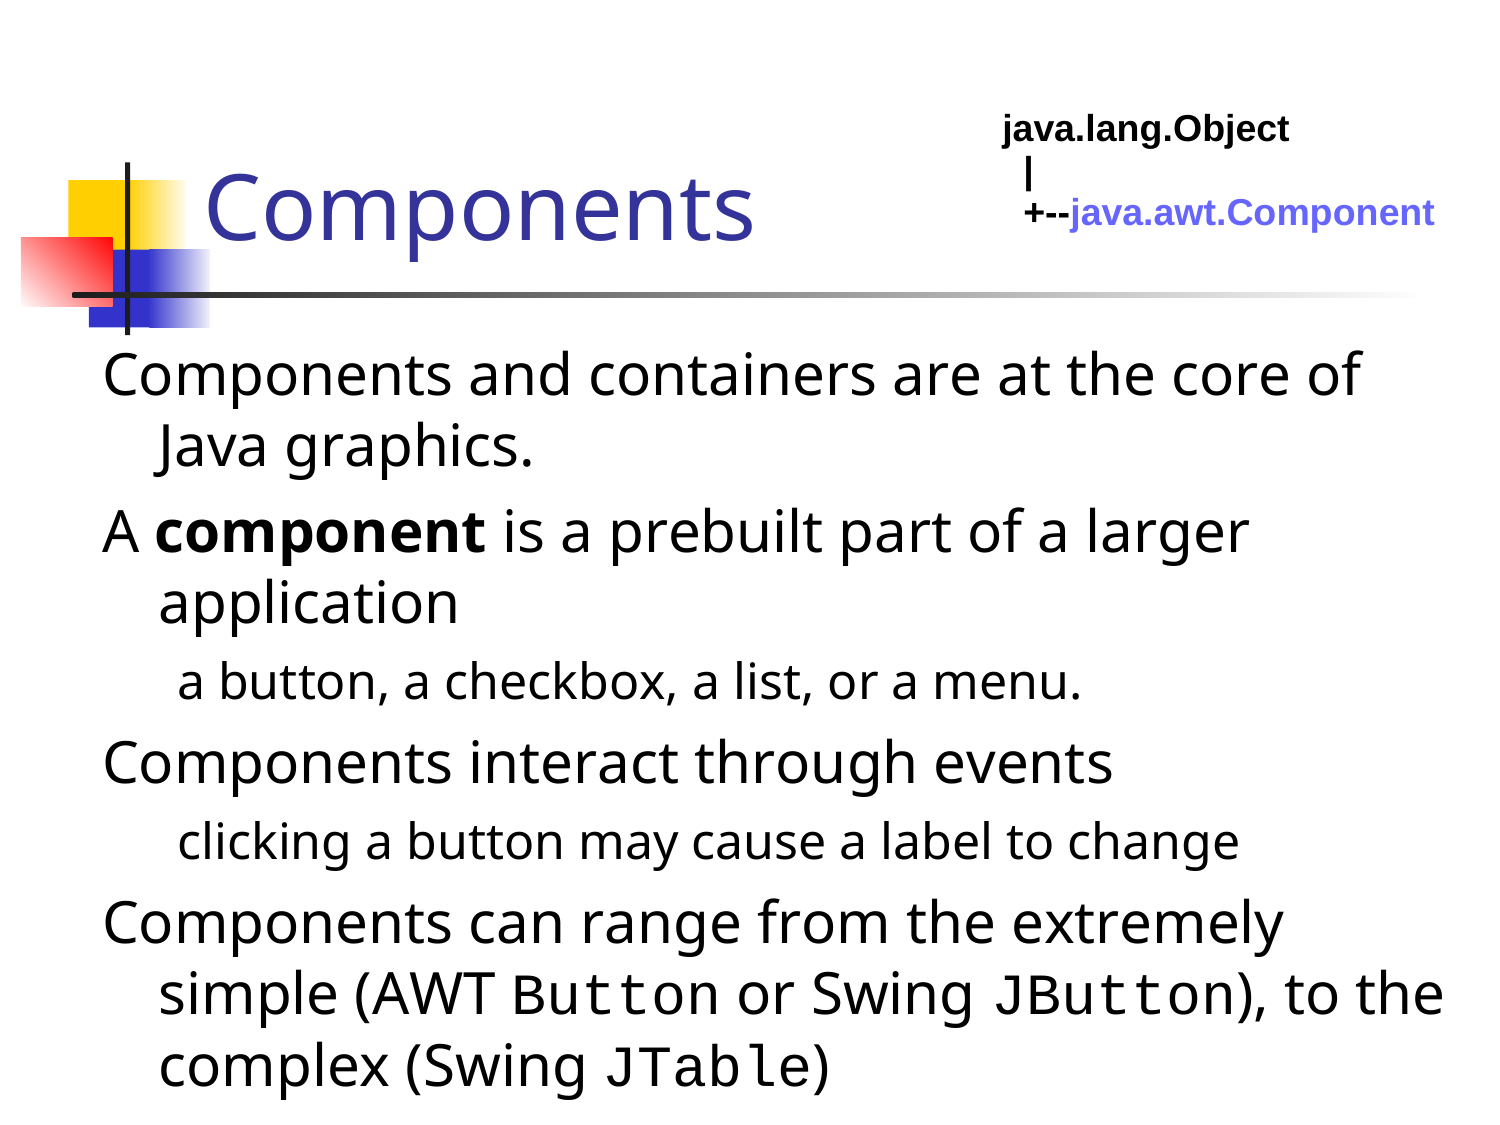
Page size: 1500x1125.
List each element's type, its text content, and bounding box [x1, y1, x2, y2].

list Components and containers are at the core of Java graphics. A component is a prebuilt part of a larger application a button, a checkbox, a list, or a menu. Components interact through events clicking a button may cause a label to change Components can range from the extremely simple (AWT Button or Swing JButton), to the complex (Swing JTable) [87, 330, 1469, 1063]
title Components [188, 35, 1468, 276]
text_box java.lang.Object | +--java.awt.Component [987, 99, 1450, 284]
